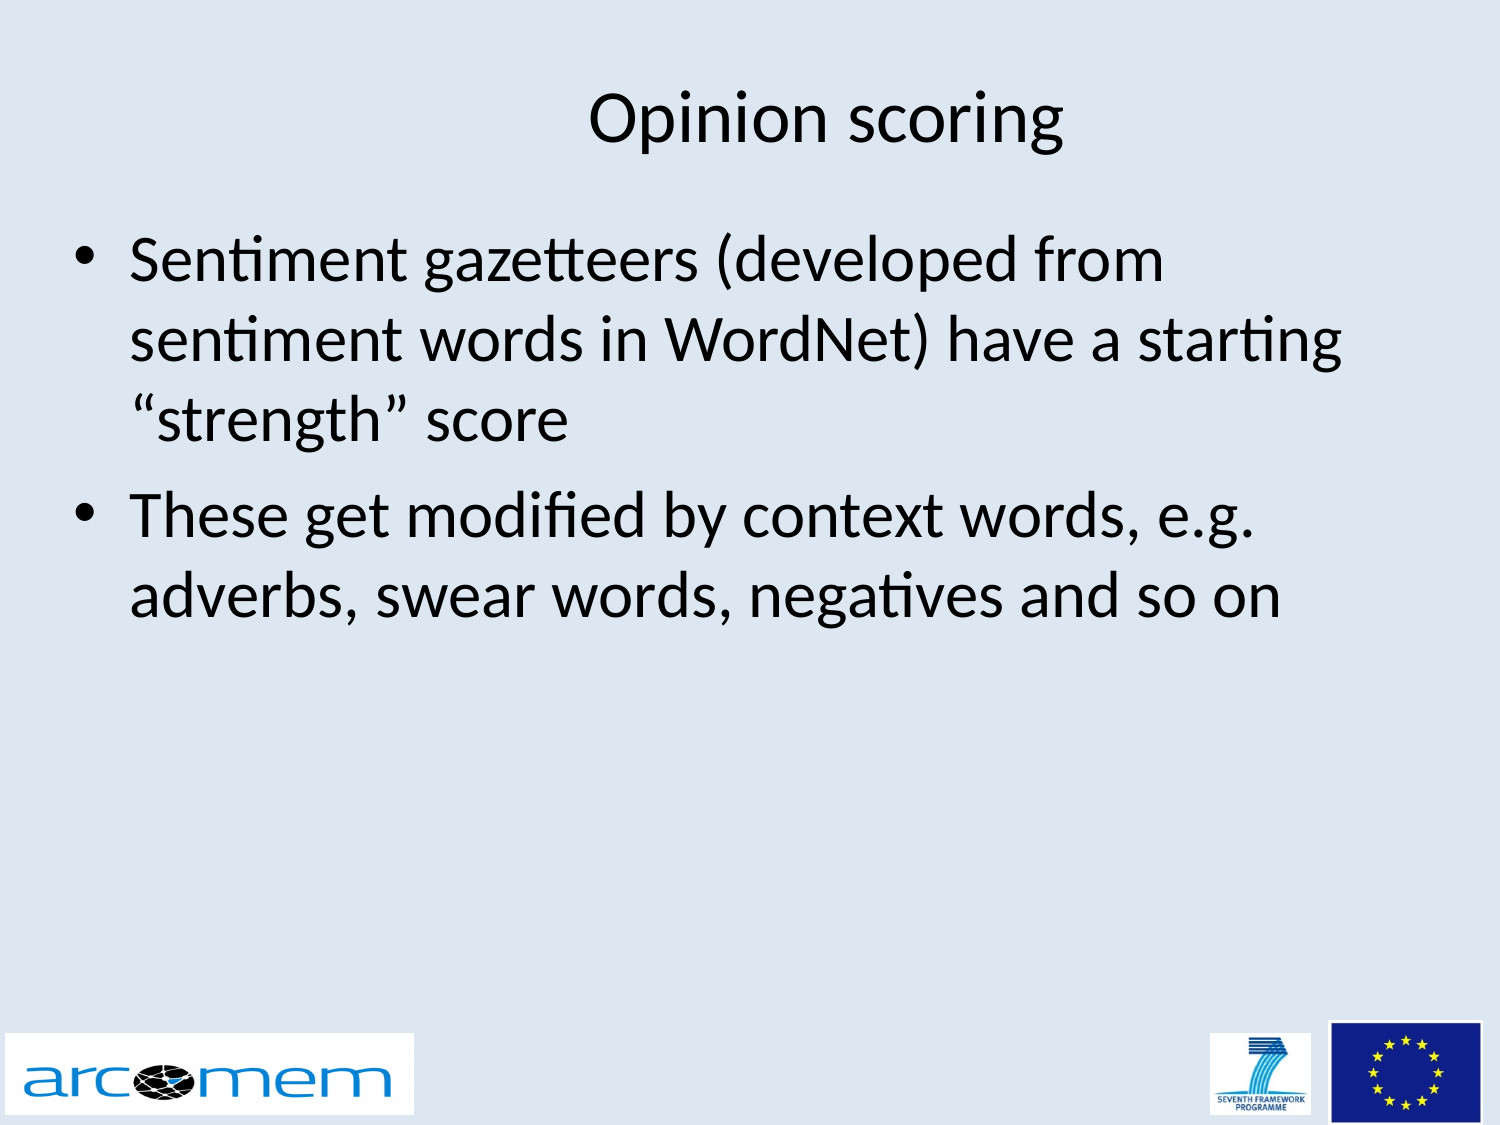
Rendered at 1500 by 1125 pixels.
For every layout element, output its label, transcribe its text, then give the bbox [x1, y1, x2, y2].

title Opinion scoring [206, 11, 1447, 215]
picture [1210, 1033, 1311, 1115]
picture [1328, 1020, 1483, 1125]
picture [5, 1033, 414, 1115]
list Sentiment gazetteers (developed from sentiment words in WordNet) have a starting “strength” score These get modified by context words, e.g. adverbs, swear words, negatives and so on [59, 206, 1426, 1021]
